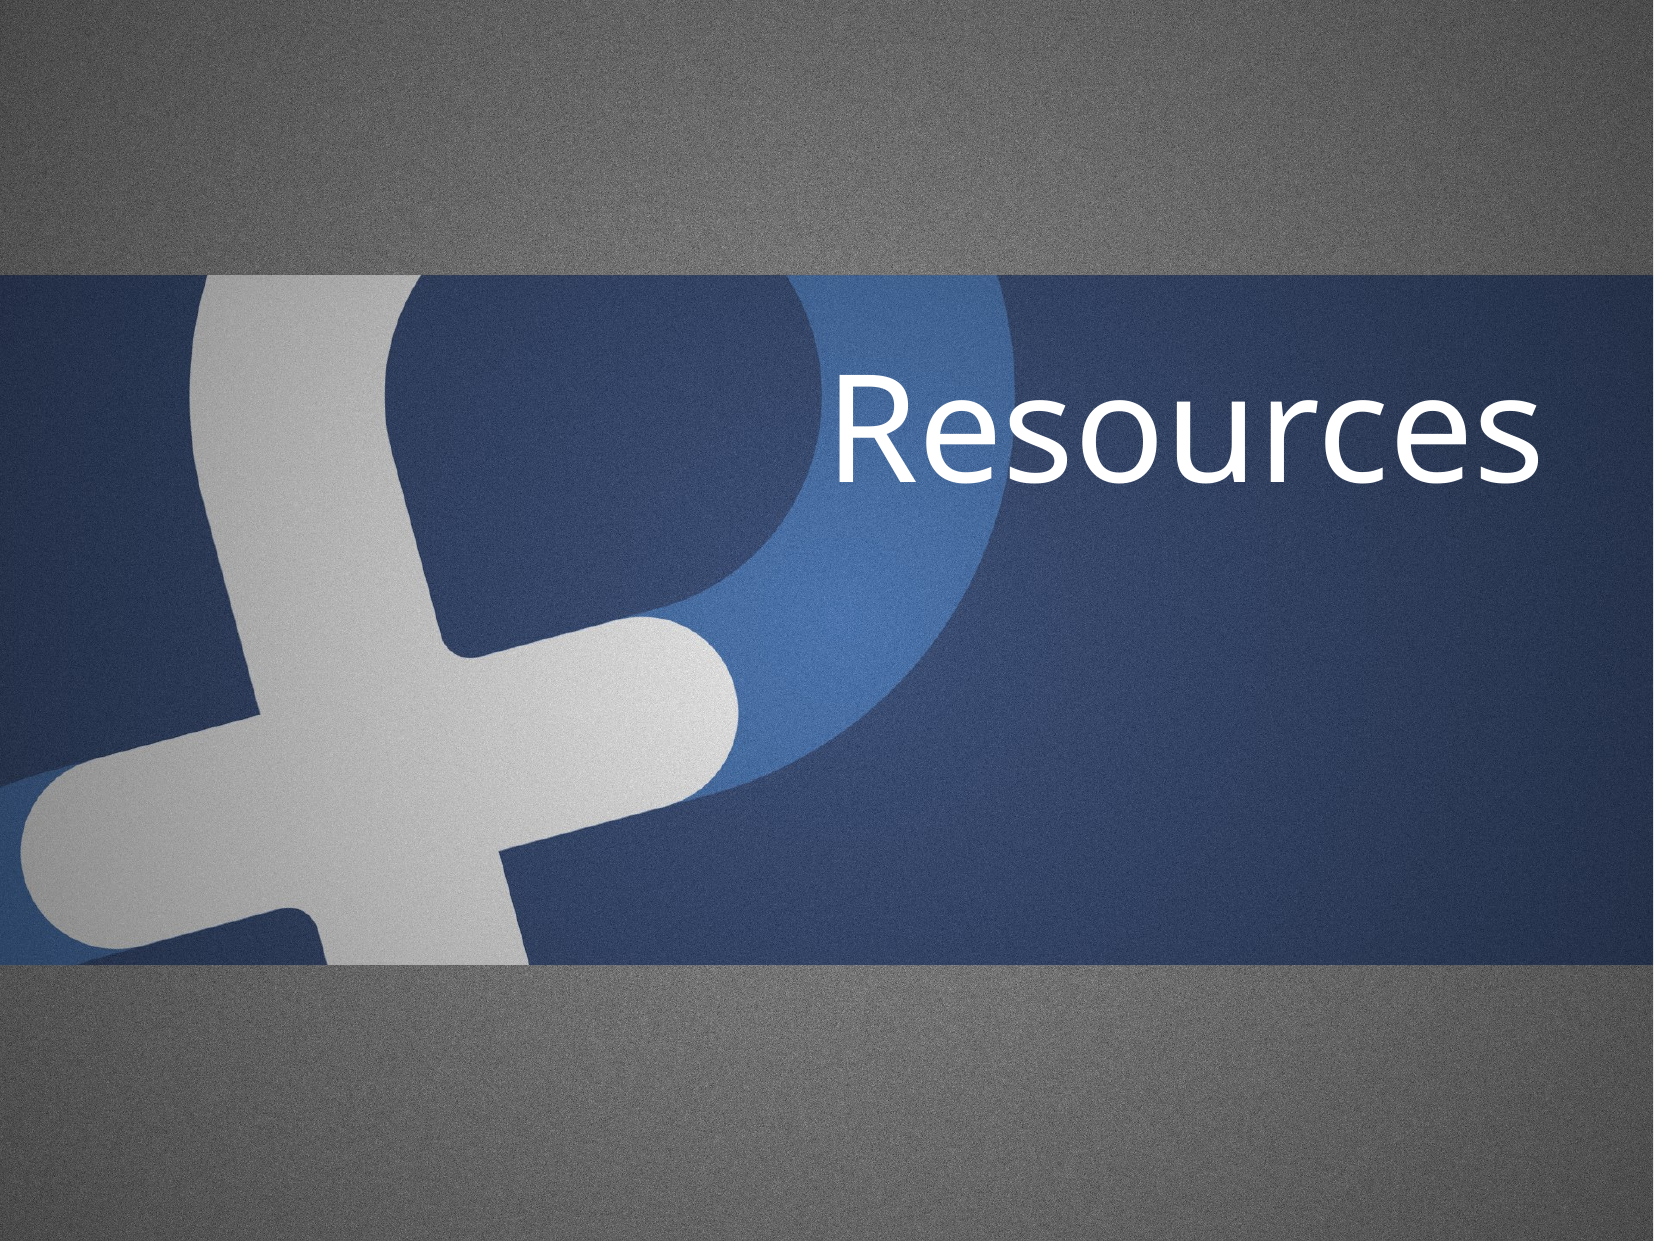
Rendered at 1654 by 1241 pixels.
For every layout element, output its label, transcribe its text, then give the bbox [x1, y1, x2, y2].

picture [0, 0, 1654, 1241]
text_box Resources [445, 315, 1561, 655]
